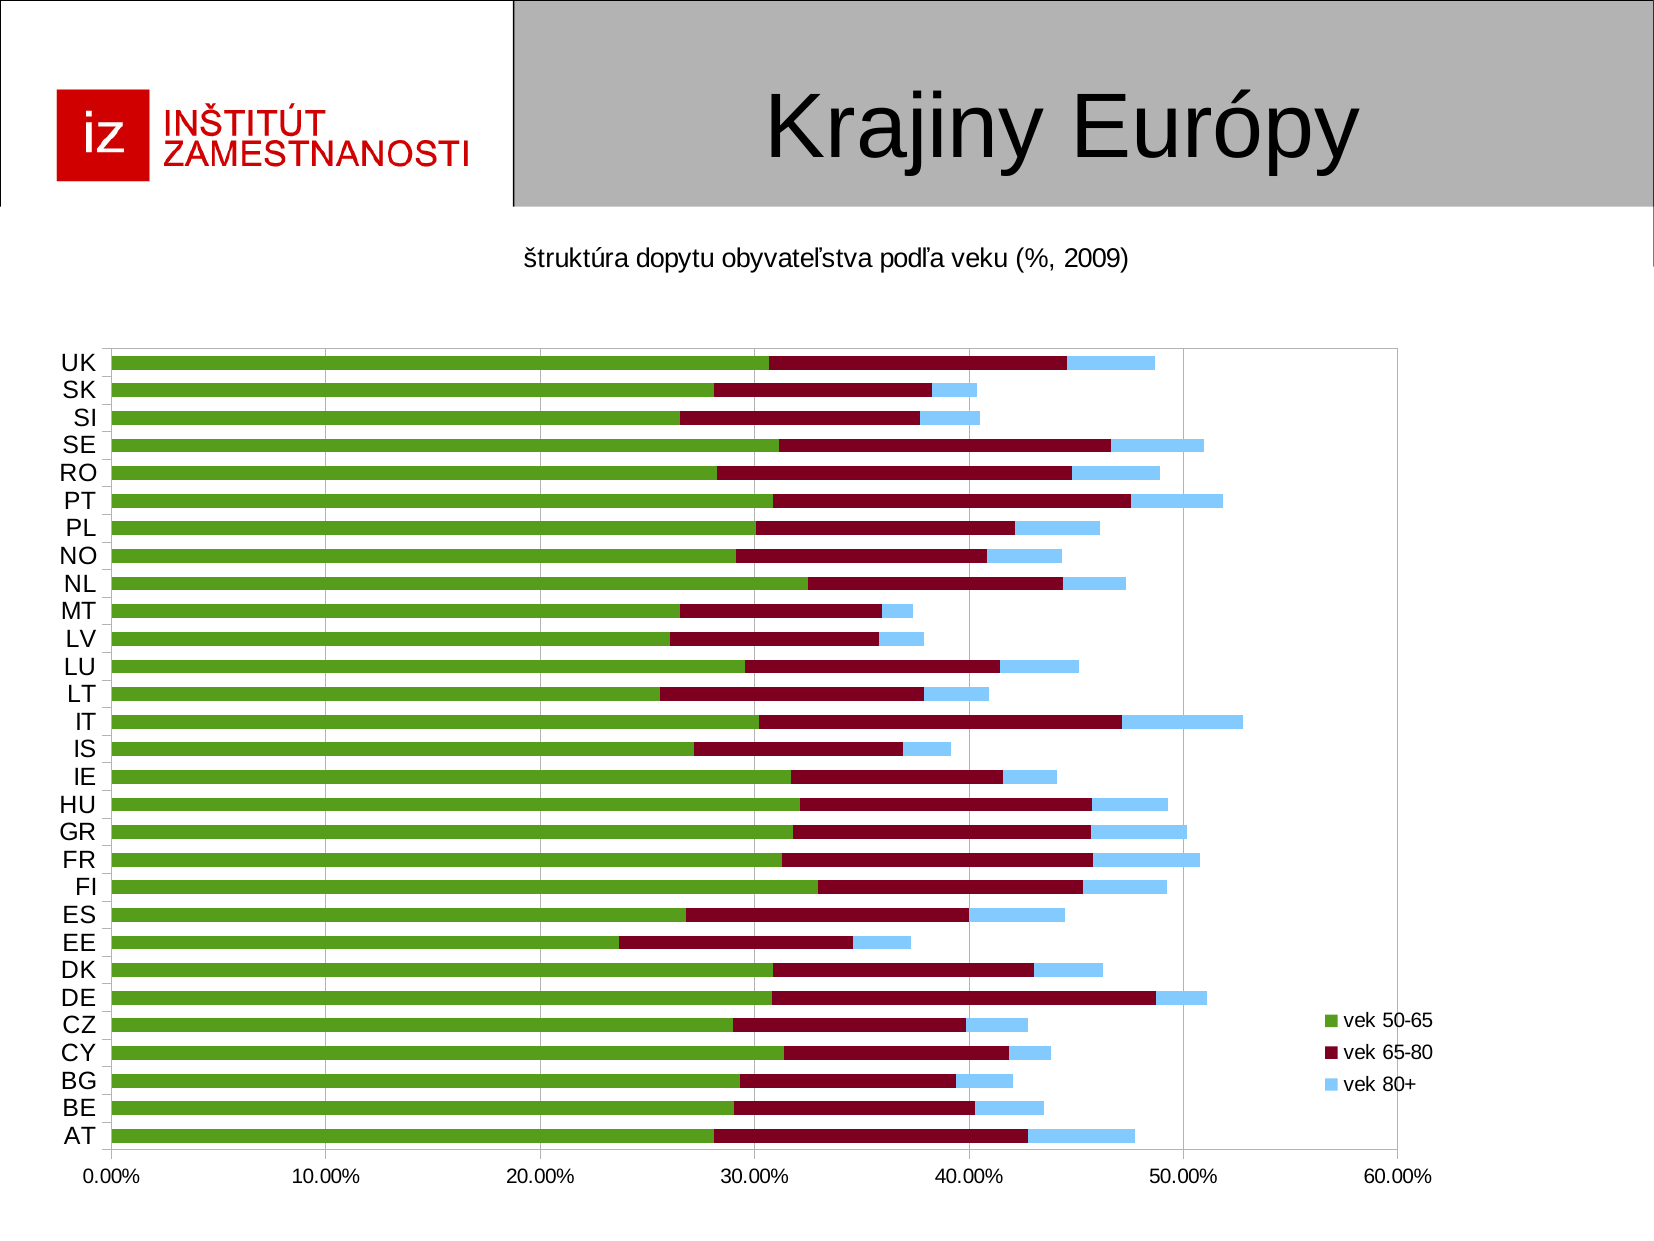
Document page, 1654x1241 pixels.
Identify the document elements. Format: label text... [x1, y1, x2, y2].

chart [0, 206, 1654, 1241]
title Krajiny Európy [561, 29, 1565, 206]
picture [5, 8, 512, 206]
